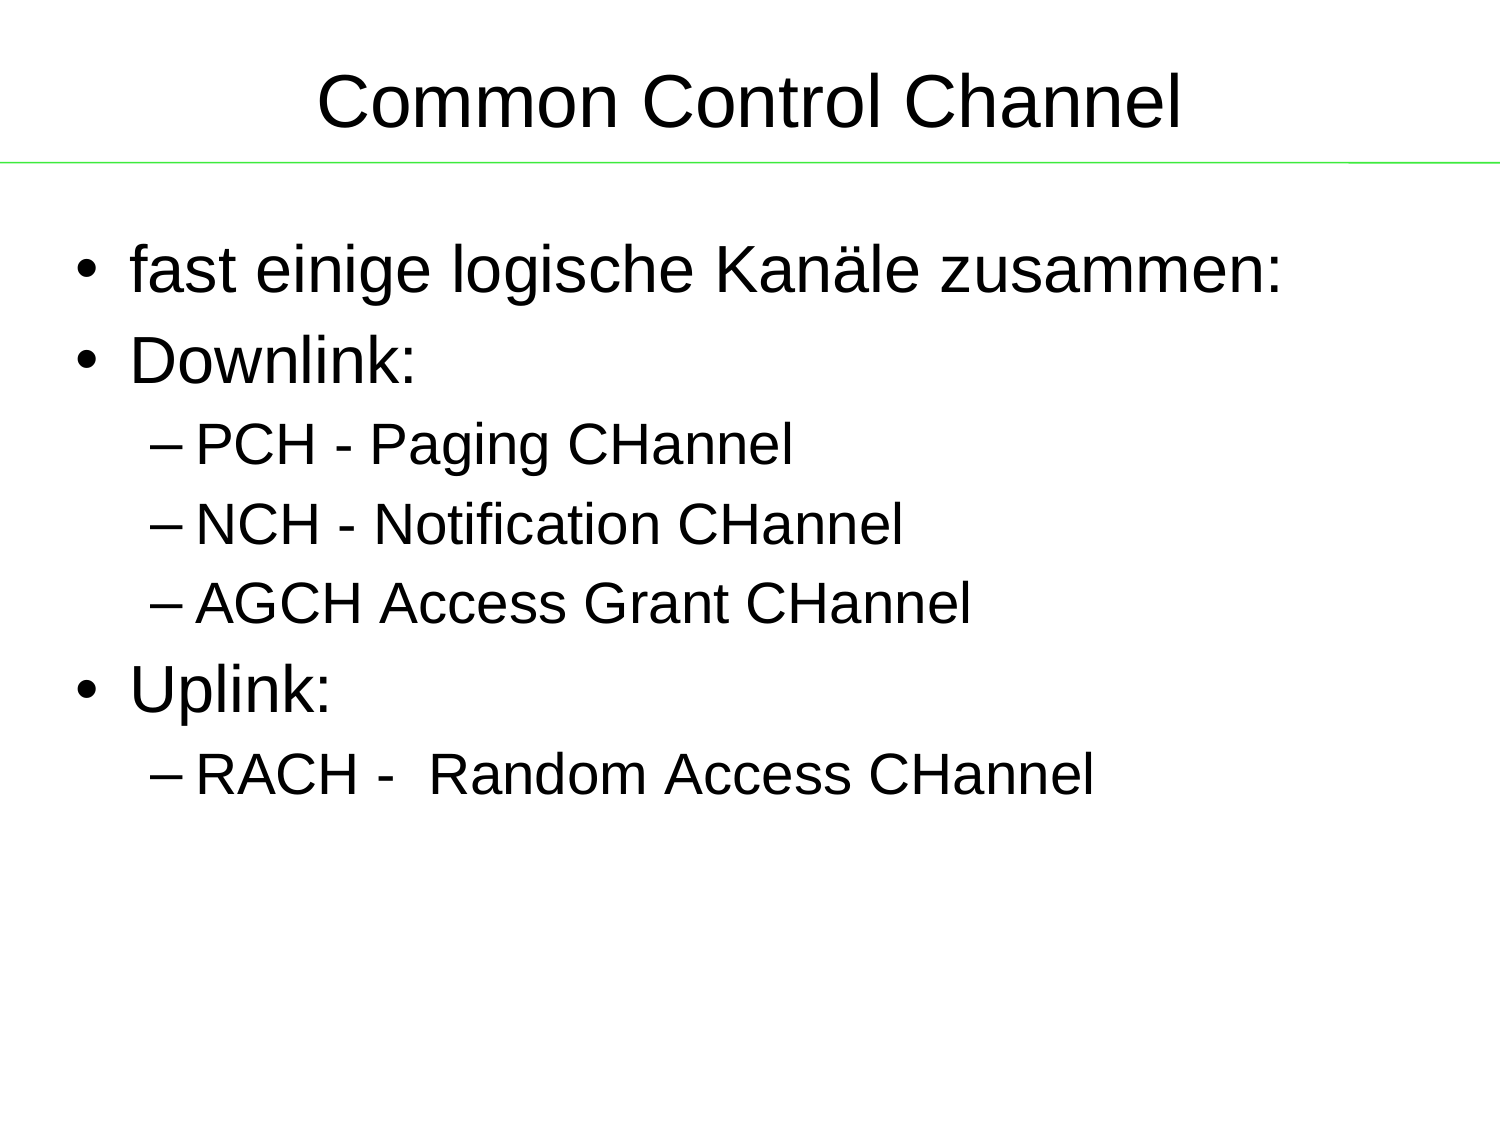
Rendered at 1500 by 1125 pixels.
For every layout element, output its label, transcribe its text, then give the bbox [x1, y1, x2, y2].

list fast einige logische Kanäle zusammen: Downlink: PCH - Paging CHannel NCH - Notification CHannel AGCH Access Grant CHannel Uplink: RACH - Random Access CHannel [75, 232, 1426, 986]
title Common Control Channel [75, 57, 1426, 148]
